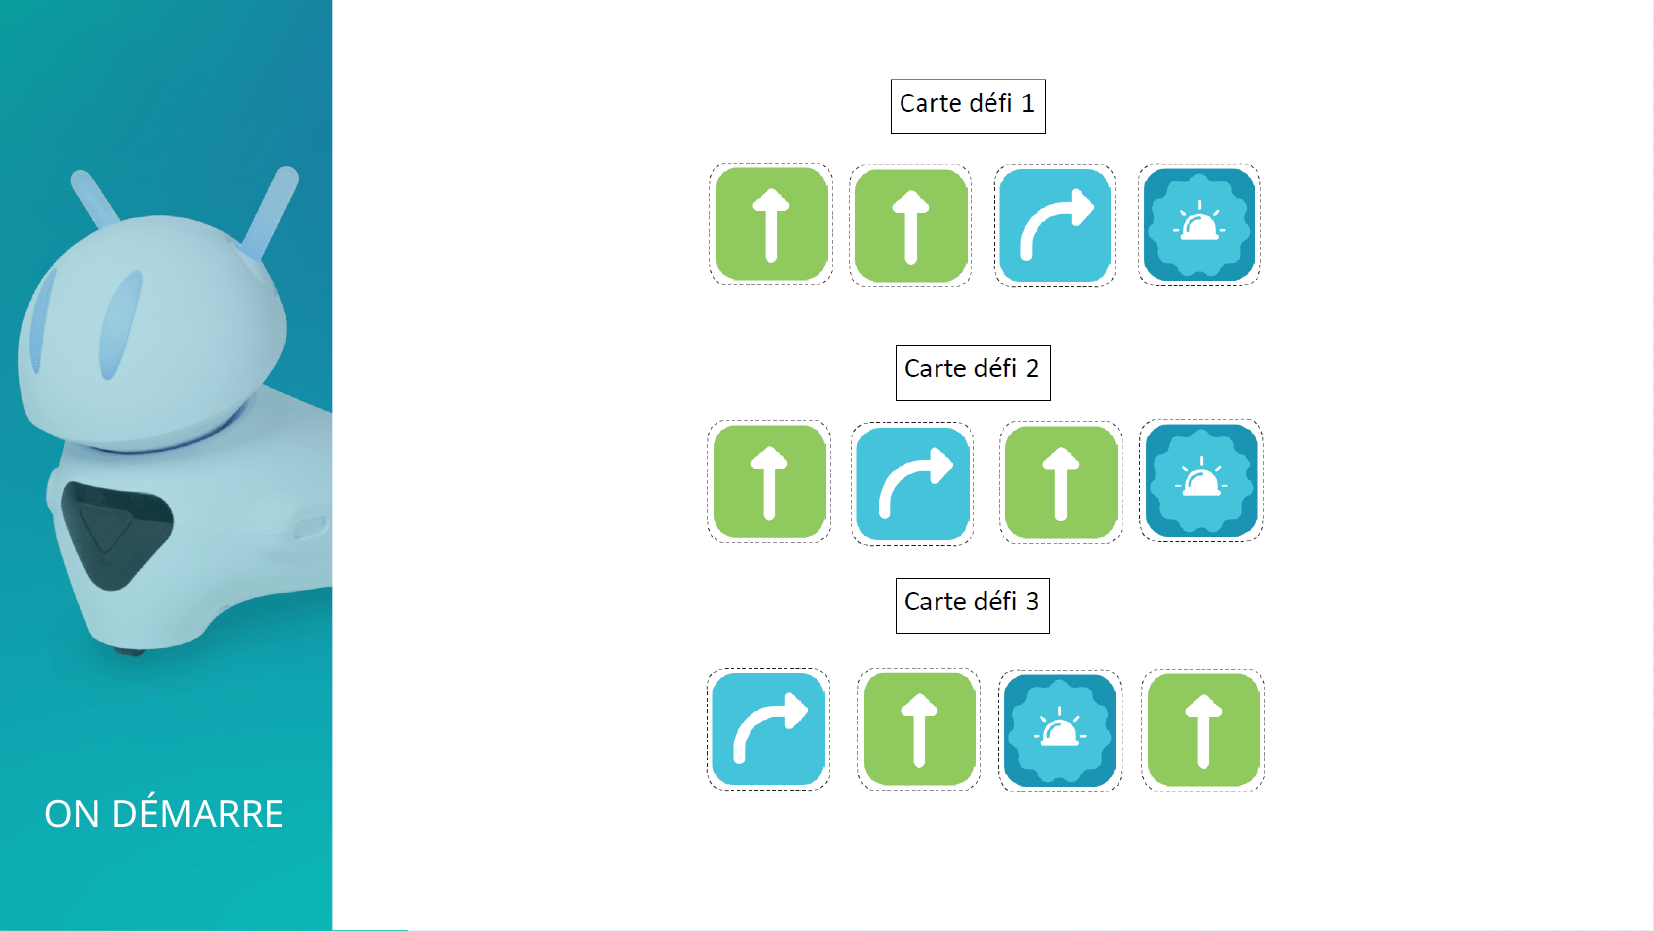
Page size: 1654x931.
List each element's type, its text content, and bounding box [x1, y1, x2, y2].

text_box [0, 0, 1654, 931]
text_box ON DÉMARRE [0, 806, 329, 859]
picture [0, 26, 332, 806]
picture [683, 46, 1274, 808]
